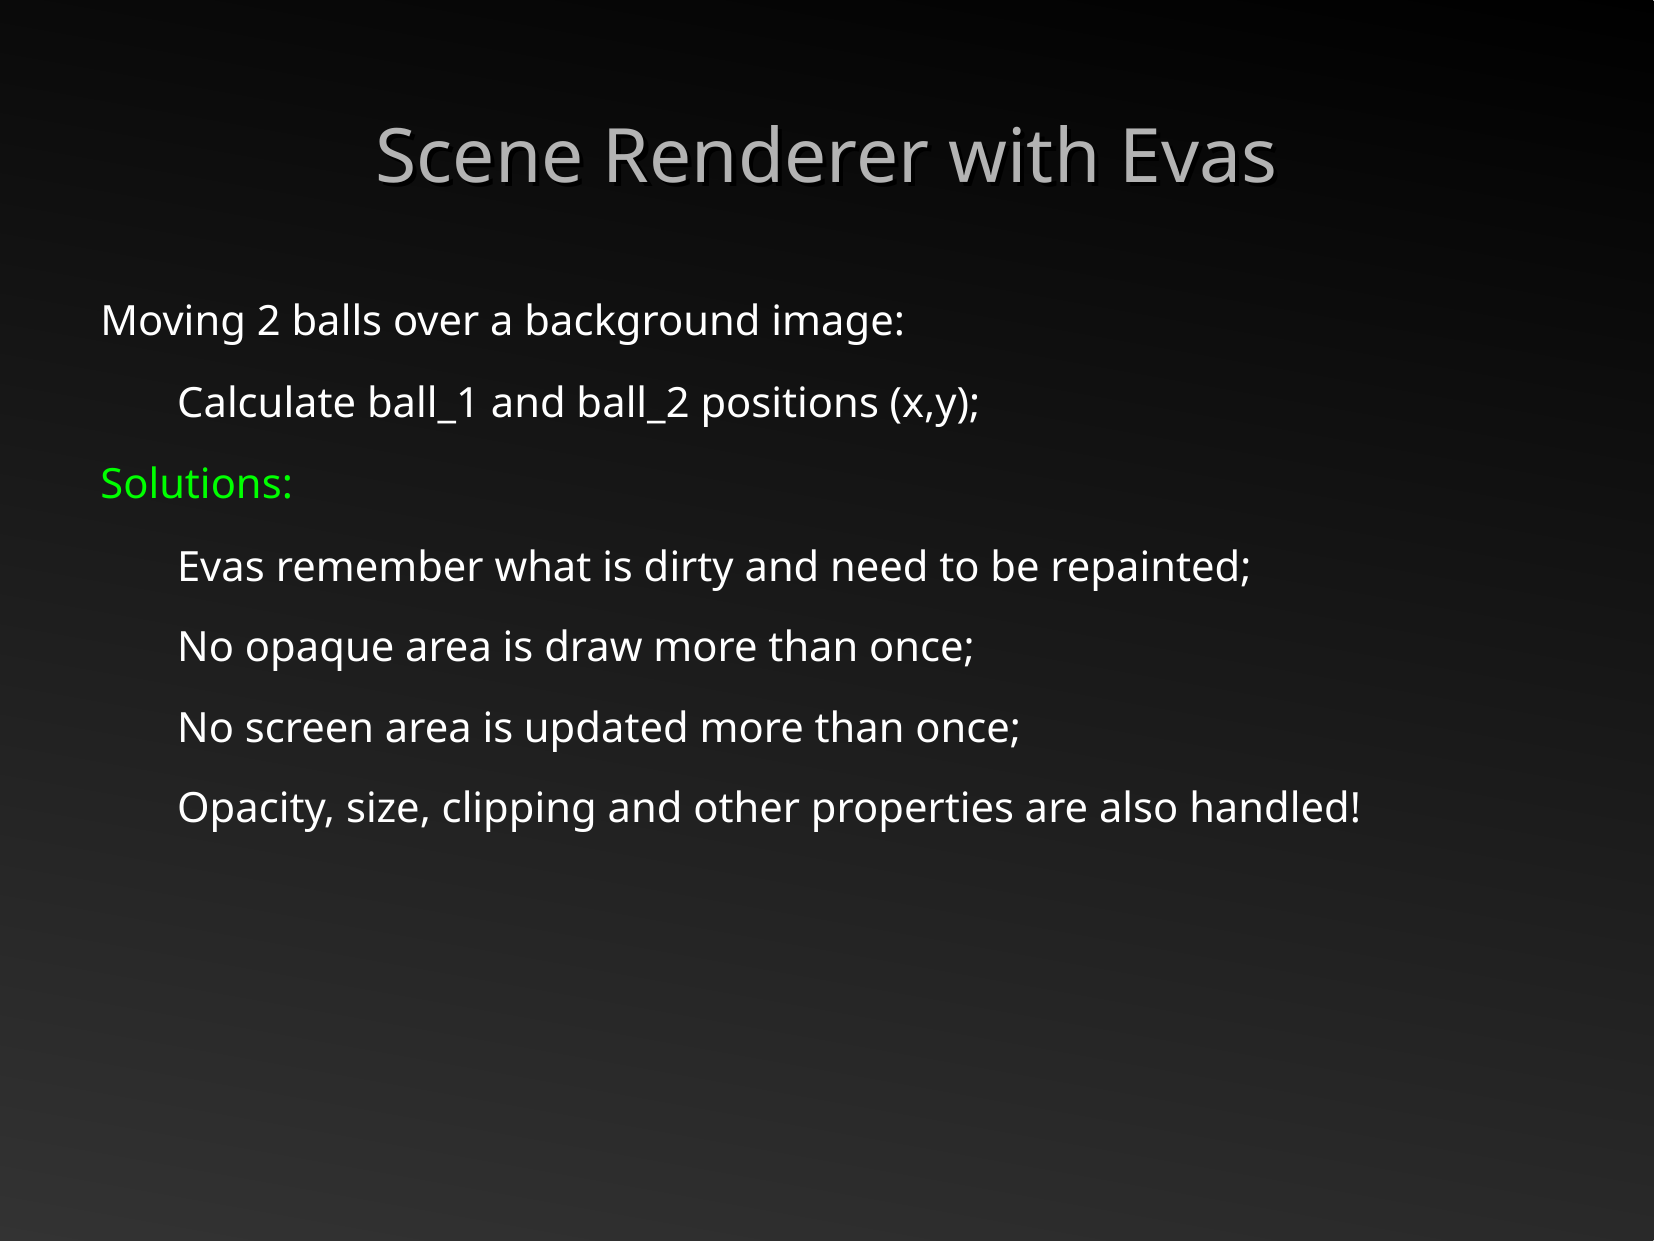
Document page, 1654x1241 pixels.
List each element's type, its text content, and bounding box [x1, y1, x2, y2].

list Moving 2 balls over a background image: Calculate ball_1 and ball_2 positions (x,y); Solutions: Evas remember what is dirty and need to be repainted; No opaque area is draw more than once; No screen area is updated more than once; Opacity, size, clipping and other properties are also handled! [82, 290, 1571, 1109]
title Scene Renderer with Evas [82, 49, 1571, 257]
